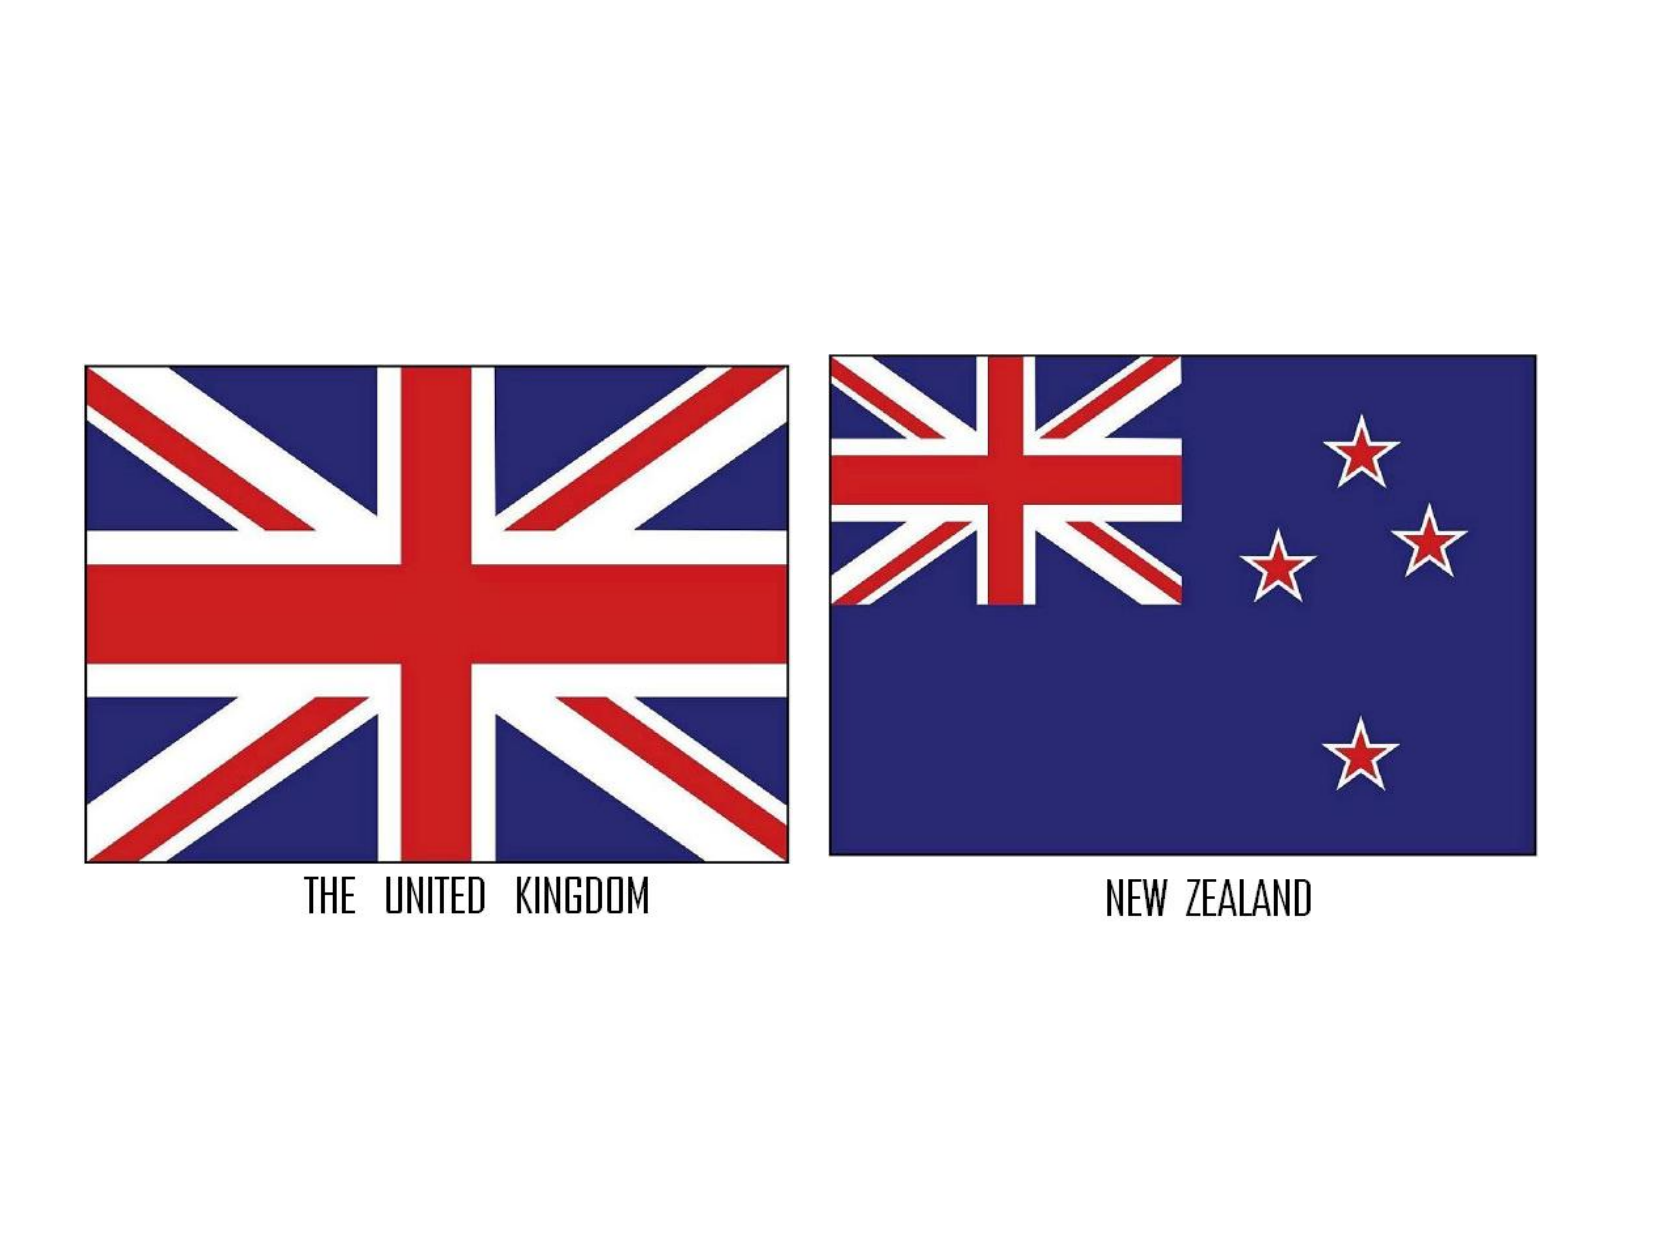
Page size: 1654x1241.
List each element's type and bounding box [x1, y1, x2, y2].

picture [82, 363, 793, 937]
picture [828, 354, 1539, 945]
